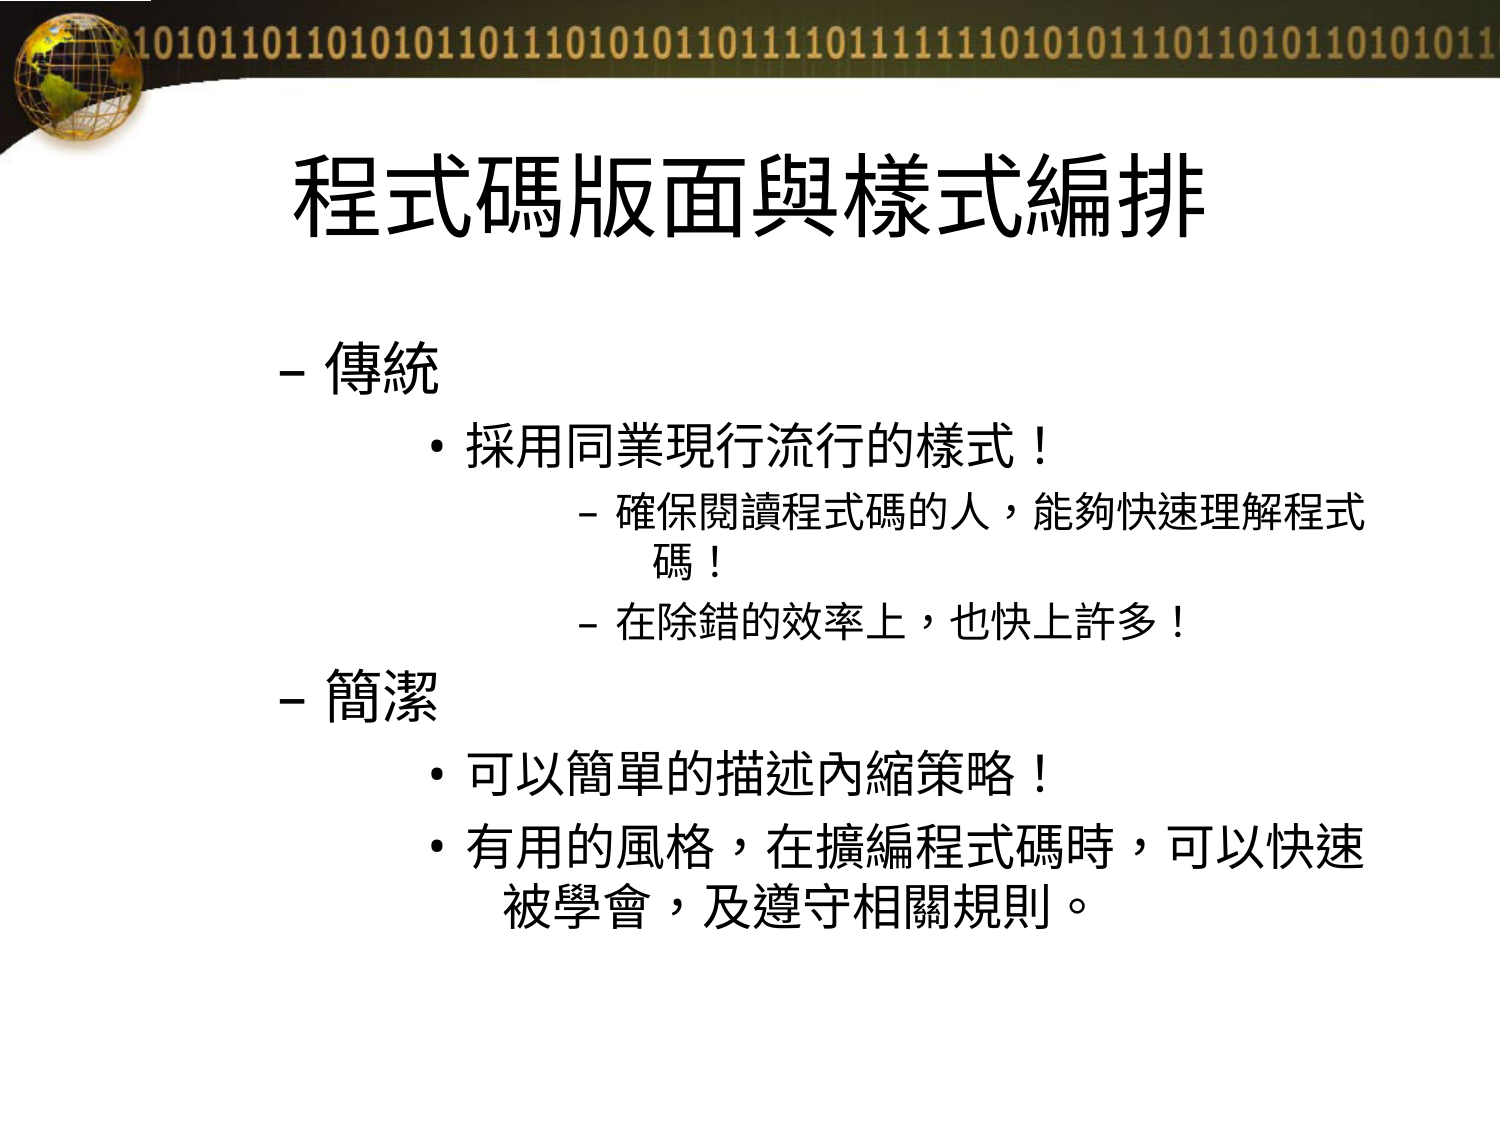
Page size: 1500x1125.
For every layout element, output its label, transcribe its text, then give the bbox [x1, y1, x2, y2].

title 程式碼版面與樣式編排 [112, 99, 1388, 288]
list 傳統 採用同業現行流行的樣式！ 確保閱讀程式碼的人，能夠快速理解程式碼！ 在除錯的效率上，也快上許多！ 簡潔 可以簡單的描述內縮策略！ 有用的風格，在擴編程式碼時，可以快速被學會，及遵守相關規則。 [112, 324, 1388, 1071]
